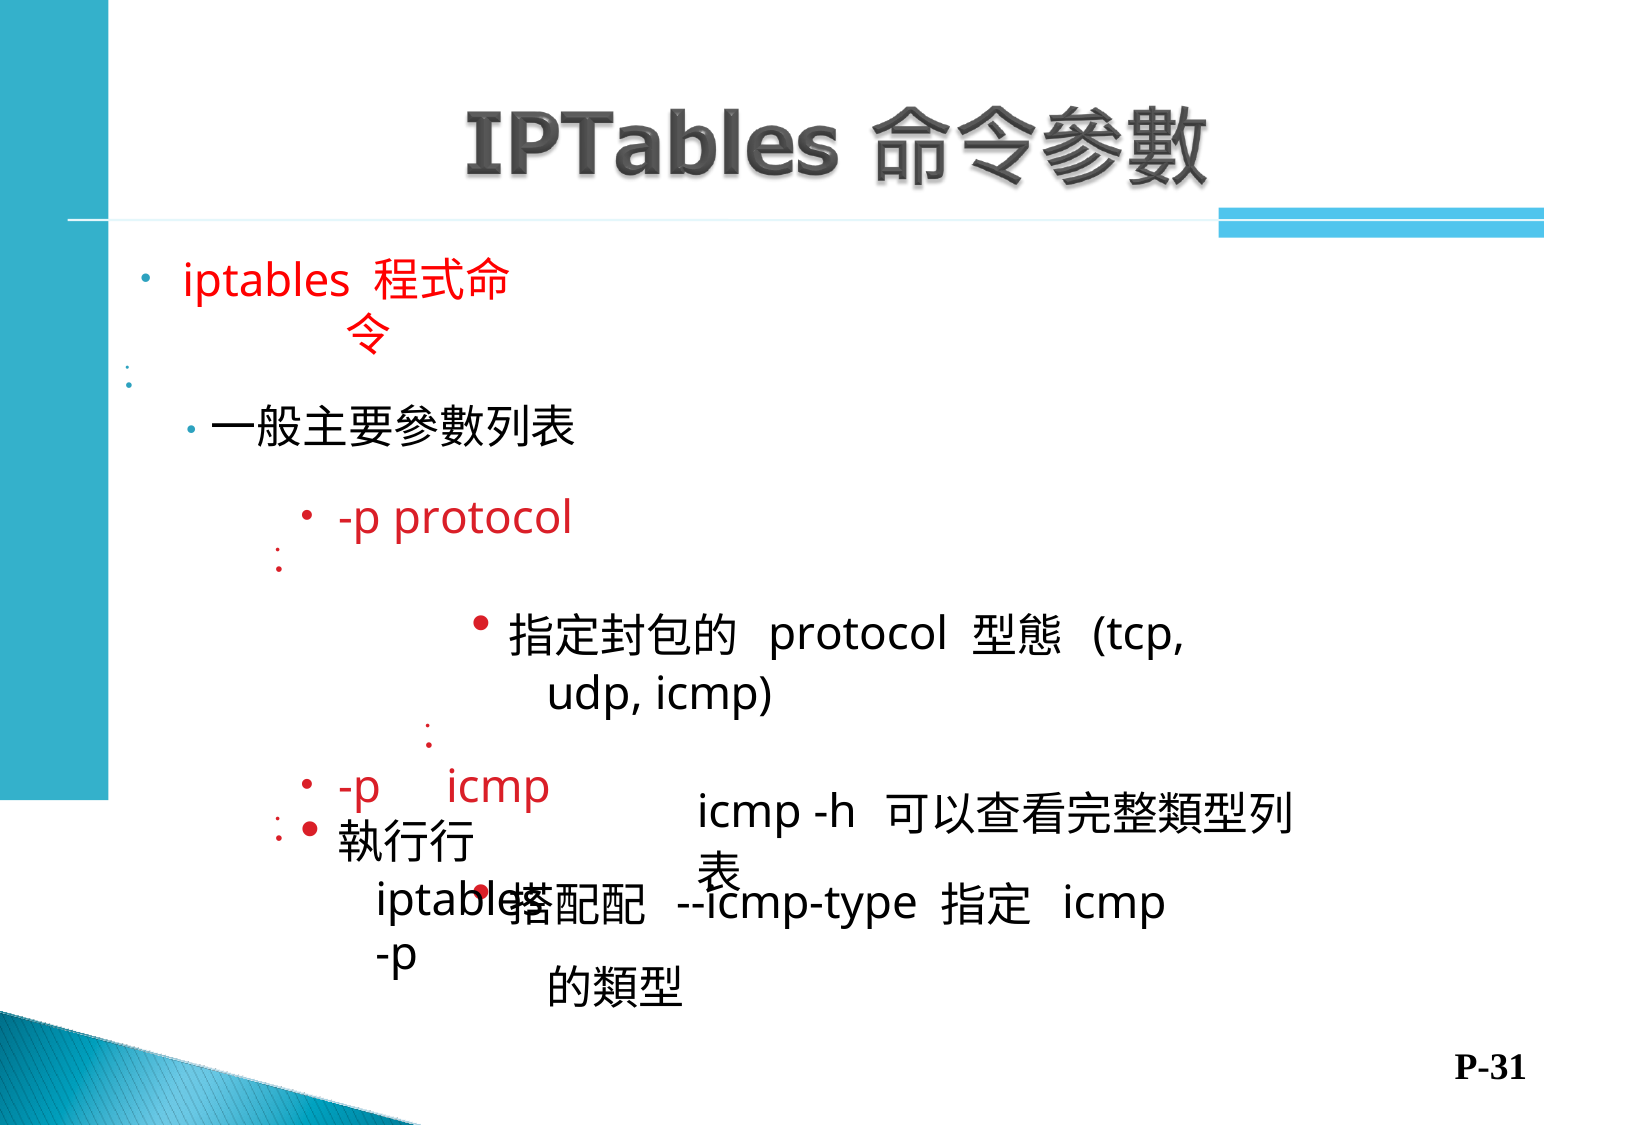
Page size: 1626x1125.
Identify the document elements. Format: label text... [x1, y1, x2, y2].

text_box iptables 程式命令 • 一般主要參數列表 -p protocol 指定封包的 protocol 型態 (tcp, udp, icmp) -p icmp 搭配配 --icmp-type 指定 icmp 的類型 [125, 250, 1190, 755]
text_box [453, 81, 1218, 203]
text_box P-16 [1452, 1042, 1532, 1090]
text_box 執⾏行 iptables -p [296, 786, 671, 844]
text_box icmp -h 可以查看完整類型列表 [694, 789, 1324, 844]
